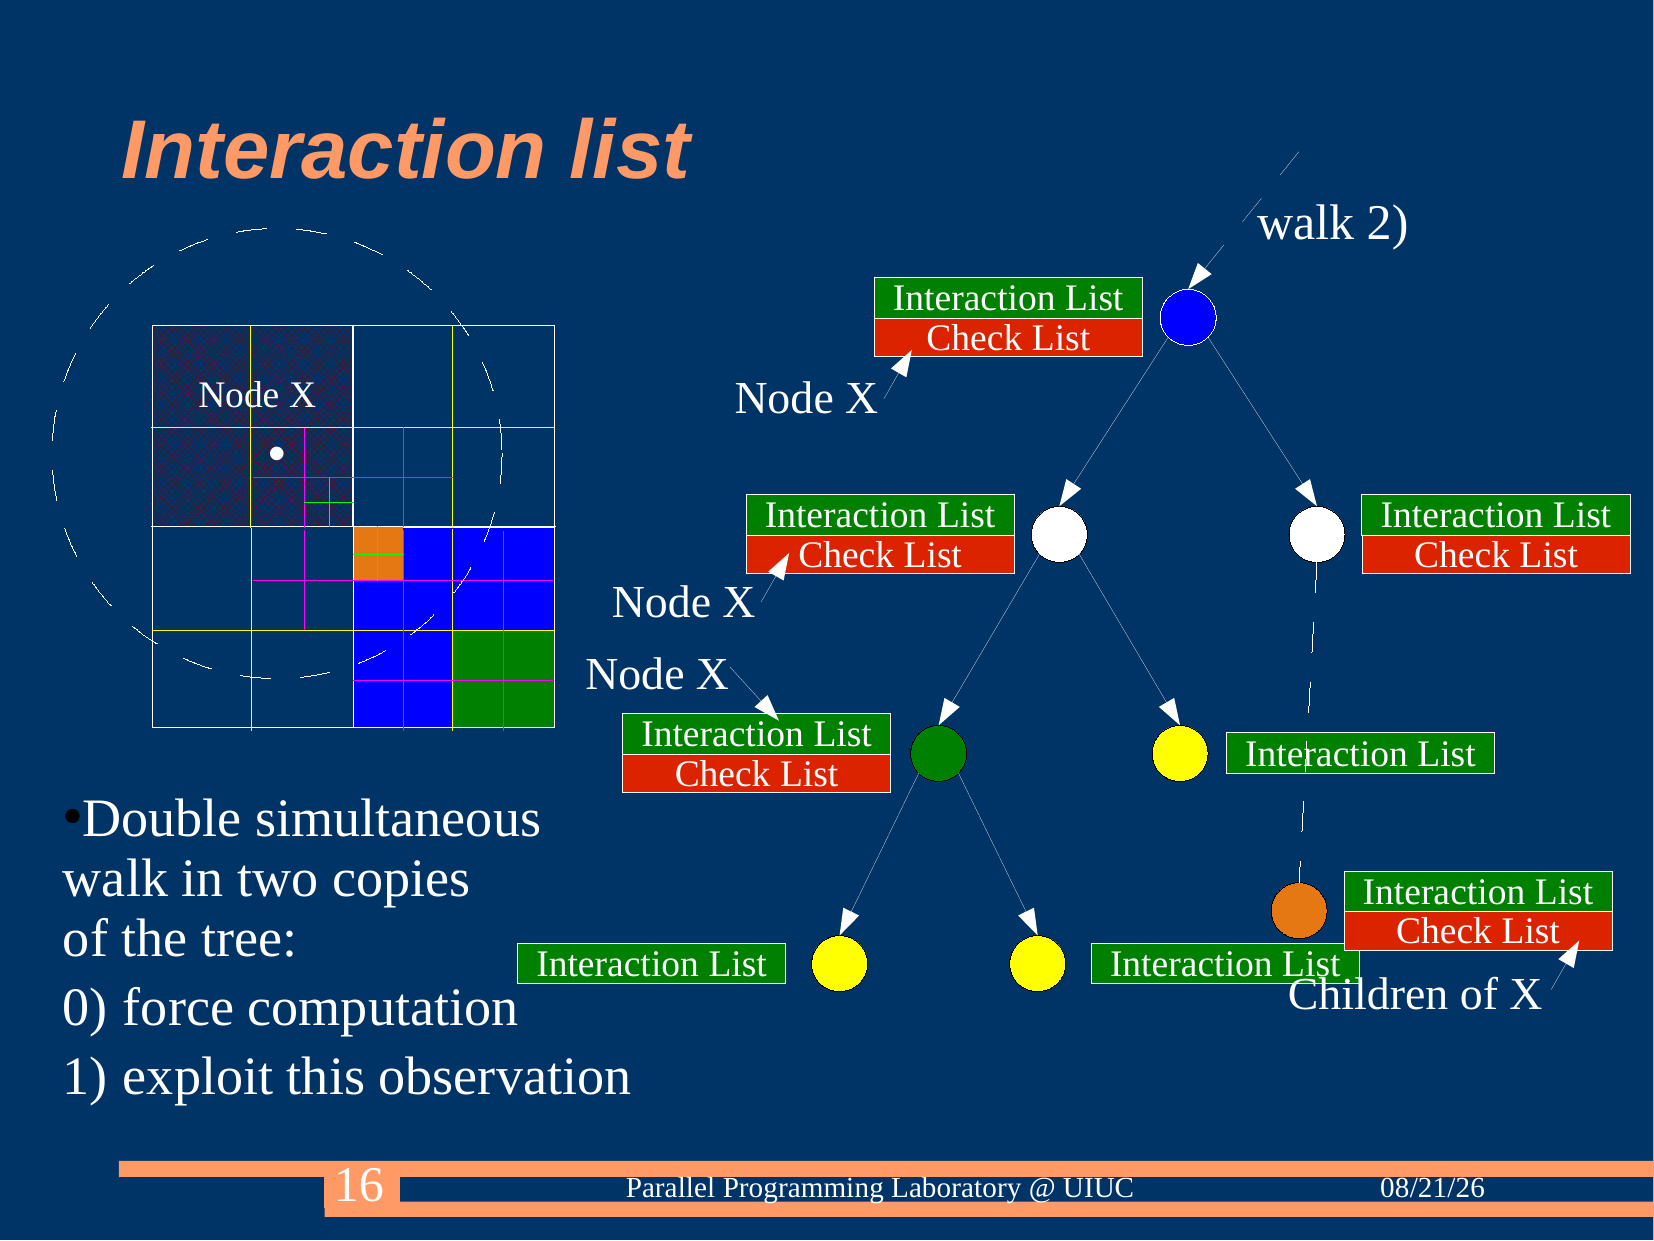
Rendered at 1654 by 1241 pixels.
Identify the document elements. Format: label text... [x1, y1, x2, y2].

text_box walk 2) [1257, 194, 1409, 250]
text_box Node X [198, 373, 392, 449]
text_box Check List [622, 754, 891, 793]
text_box [453, 681, 503, 727]
title Interaction list [121, 46, 1534, 254]
text_box [453, 631, 503, 680]
text_box [1152, 725, 1209, 782]
text_box Double simultaneous walk in two copies of the tree: force computation exploit this observation [62, 788, 633, 1107]
text_box Check List [746, 535, 1015, 574]
text_box [910, 725, 967, 782]
text_box Check List [874, 318, 1143, 357]
text_box [504, 631, 554, 727]
text_box [1031, 506, 1088, 563]
text_box [404, 681, 452, 727]
text_box Node X [585, 648, 730, 700]
text_box Interaction List [633, 943, 786, 984]
text_box [1271, 882, 1328, 939]
text_box Interaction List [622, 713, 891, 754]
text_box Node X [611, 576, 756, 628]
text_box Interaction List [1344, 871, 1613, 911]
text_box [418, 597, 452, 630]
text_box [1288, 506, 1346, 563]
text_box Interaction List [874, 277, 1143, 318]
text_box [464, 527, 554, 630]
text_box • [51, 228, 503, 679]
text_box [1009, 935, 1066, 992]
text_box Interaction List [746, 494, 1015, 535]
text_box Check List [1362, 535, 1631, 574]
text_box Children of X [1287, 968, 1543, 1020]
text_box [354, 681, 403, 727]
text_box Interaction List [1361, 494, 1631, 536]
text_box Interaction List [1091, 943, 1360, 984]
text_box [404, 631, 452, 680]
text_box Check List [1344, 911, 1613, 951]
text_box Interaction List [1226, 732, 1495, 774]
text_box [1160, 289, 1217, 346]
text_box Node X [734, 373, 879, 424]
text_box [354, 641, 403, 680]
text_box [811, 935, 868, 992]
text_box [453, 581, 503, 630]
